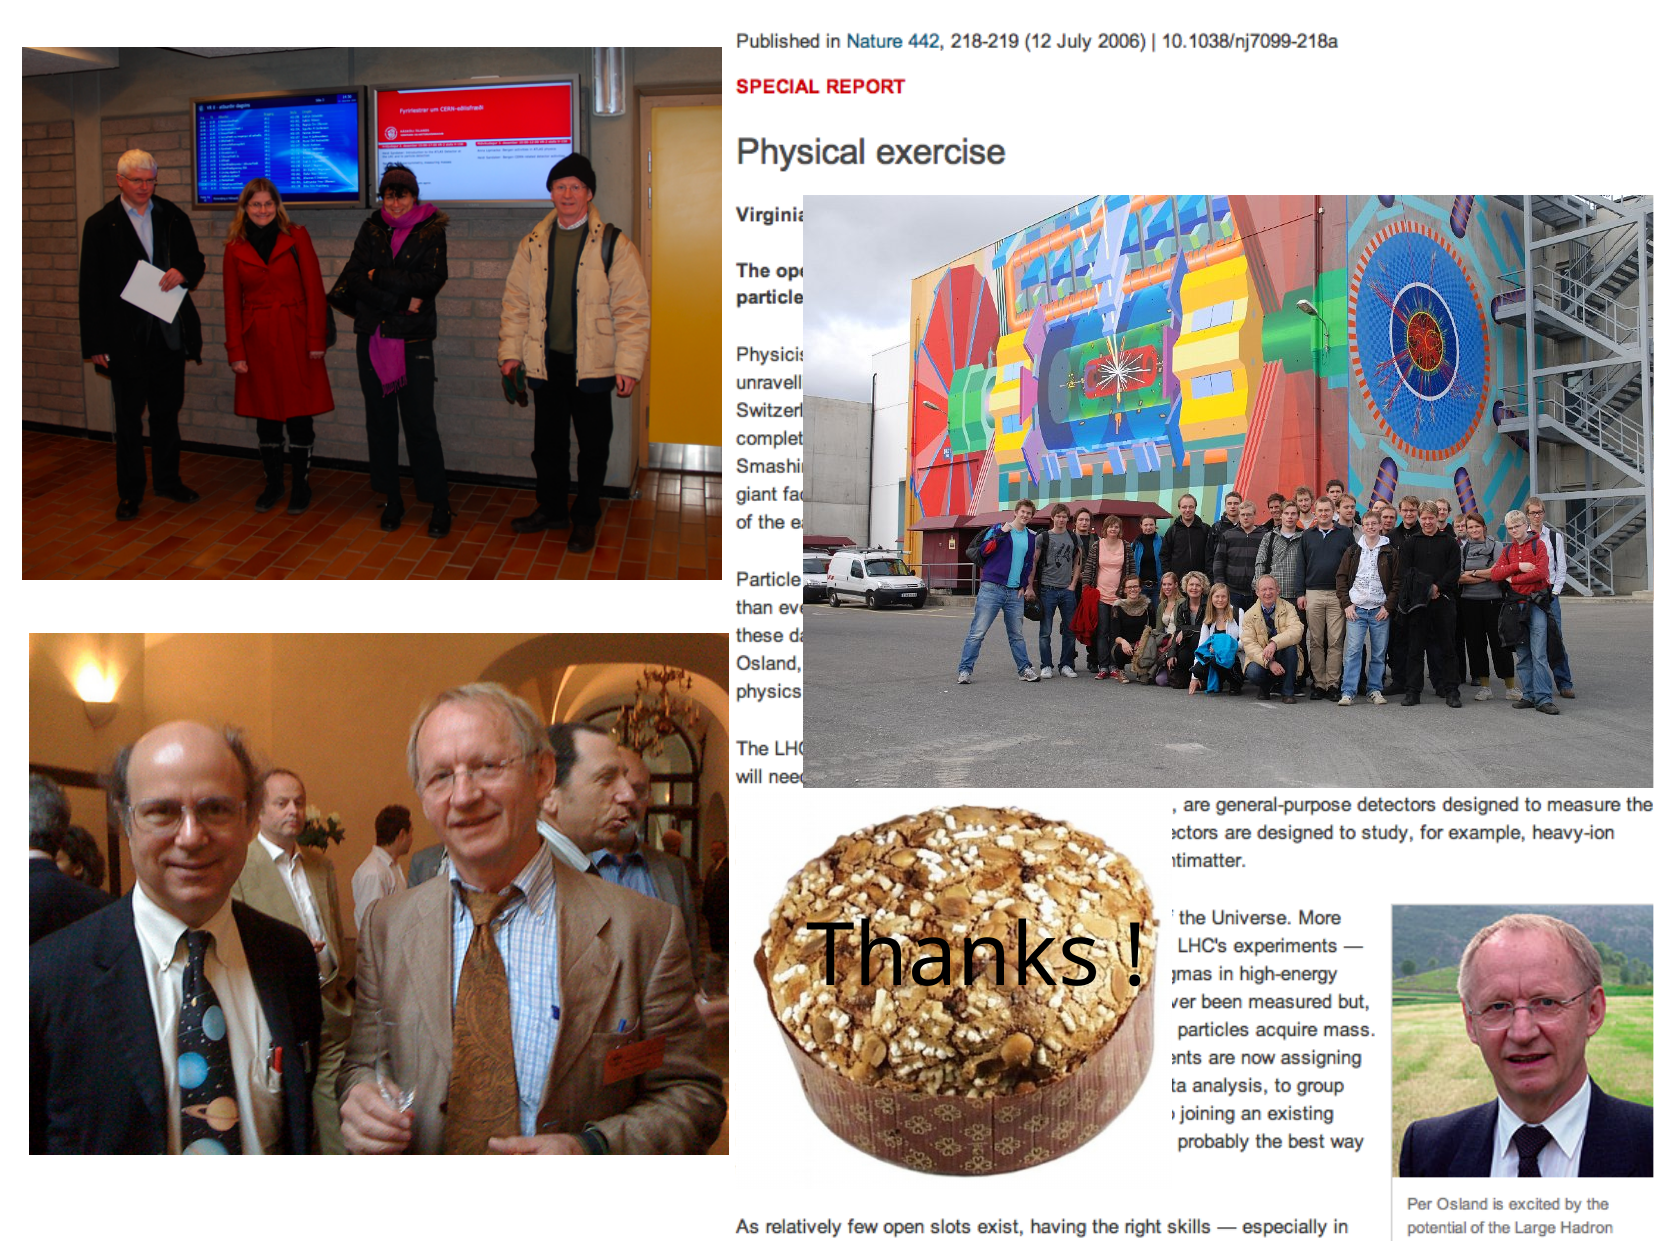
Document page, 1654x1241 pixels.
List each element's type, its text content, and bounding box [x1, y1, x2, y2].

picture [29, 23, 1654, 1241]
picture [22, 47, 722, 580]
text_box Thanks ! [805, 897, 1147, 1003]
